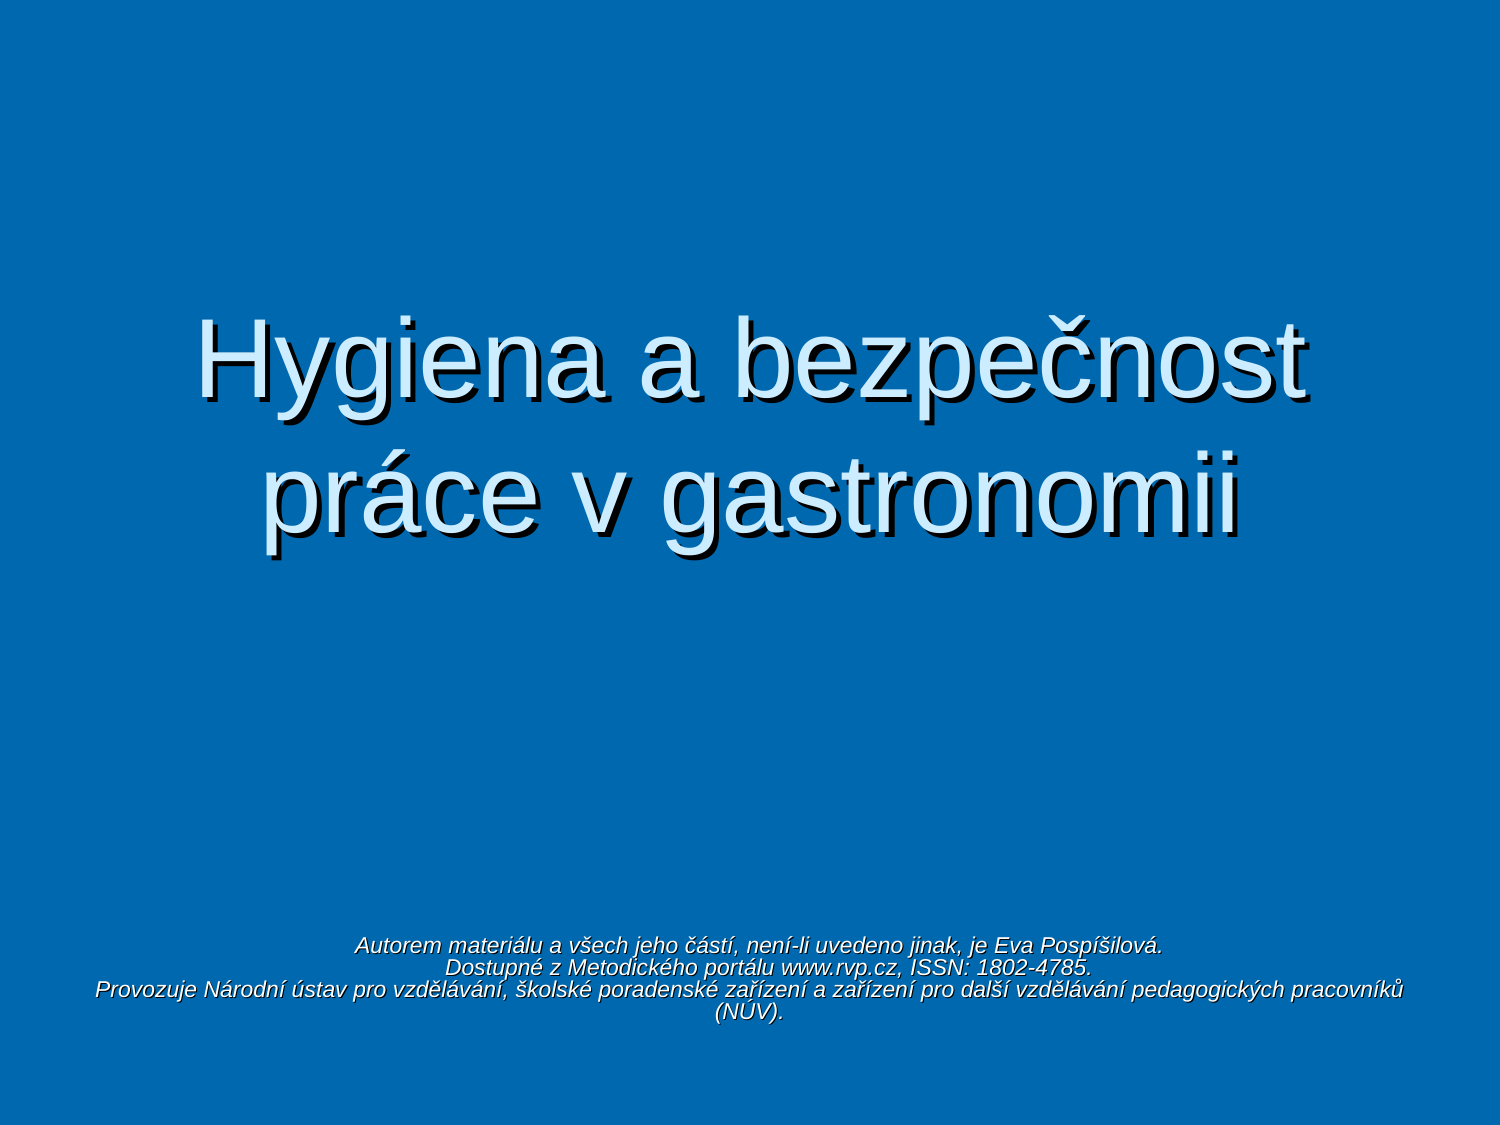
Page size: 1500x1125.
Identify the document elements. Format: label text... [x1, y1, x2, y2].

text_box Autorem materiálu a všech jeho částí, není-li uvedeno jinak, je Eva Pospíšilová. Dostupné z Metodického portálu www.rvp.cz, ISSN: 1802-4785. Provozuje Národní ústav pro vzdělávání, školské poradenské zařízení a zařízení pro další vzdělávání pedagogických pracovníků (NÚV). [53, 928, 1447, 1040]
title Hygiena a bezpečnost práce v gastronomii [112, 277, 1388, 563]
